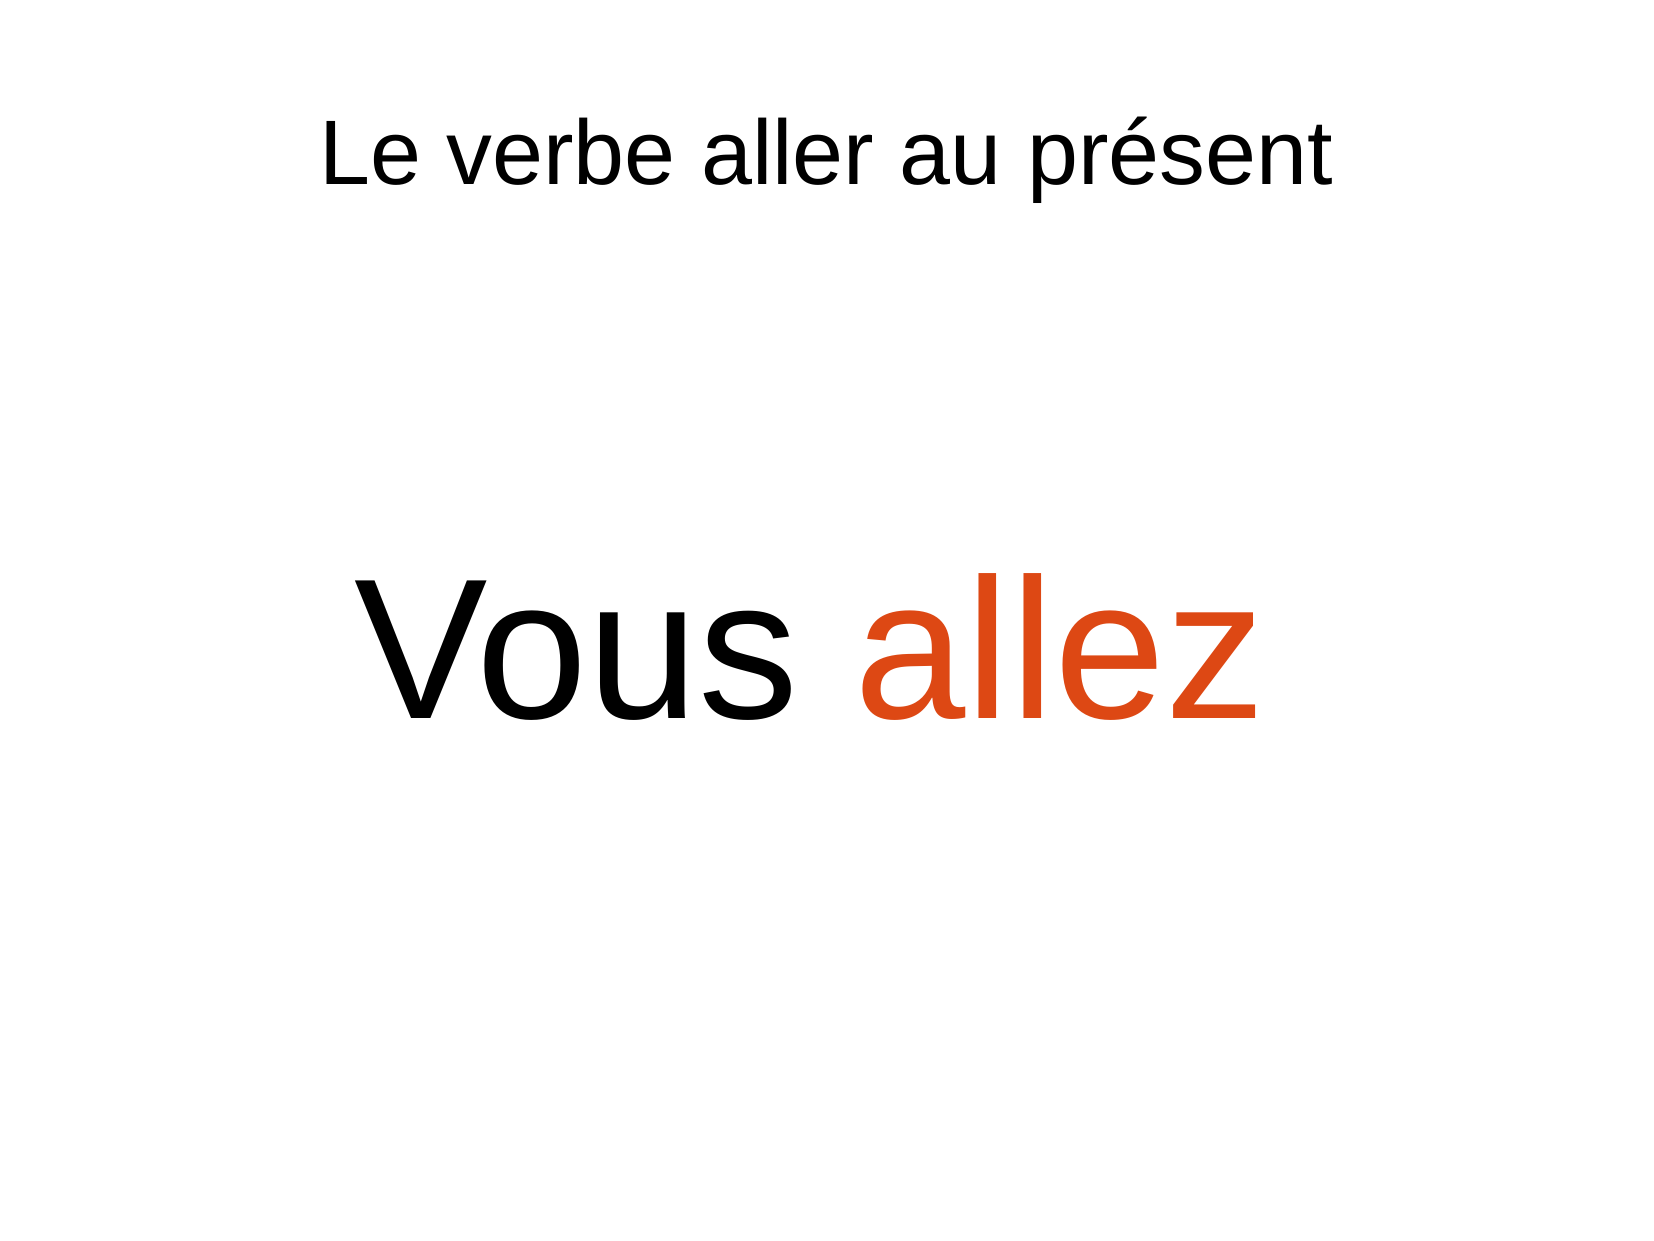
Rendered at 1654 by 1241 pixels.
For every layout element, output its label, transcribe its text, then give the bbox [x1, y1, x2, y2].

title Le verbe aller au présent [82, 49, 1571, 257]
subtitle Vous allez [82, 290, 1538, 1010]
